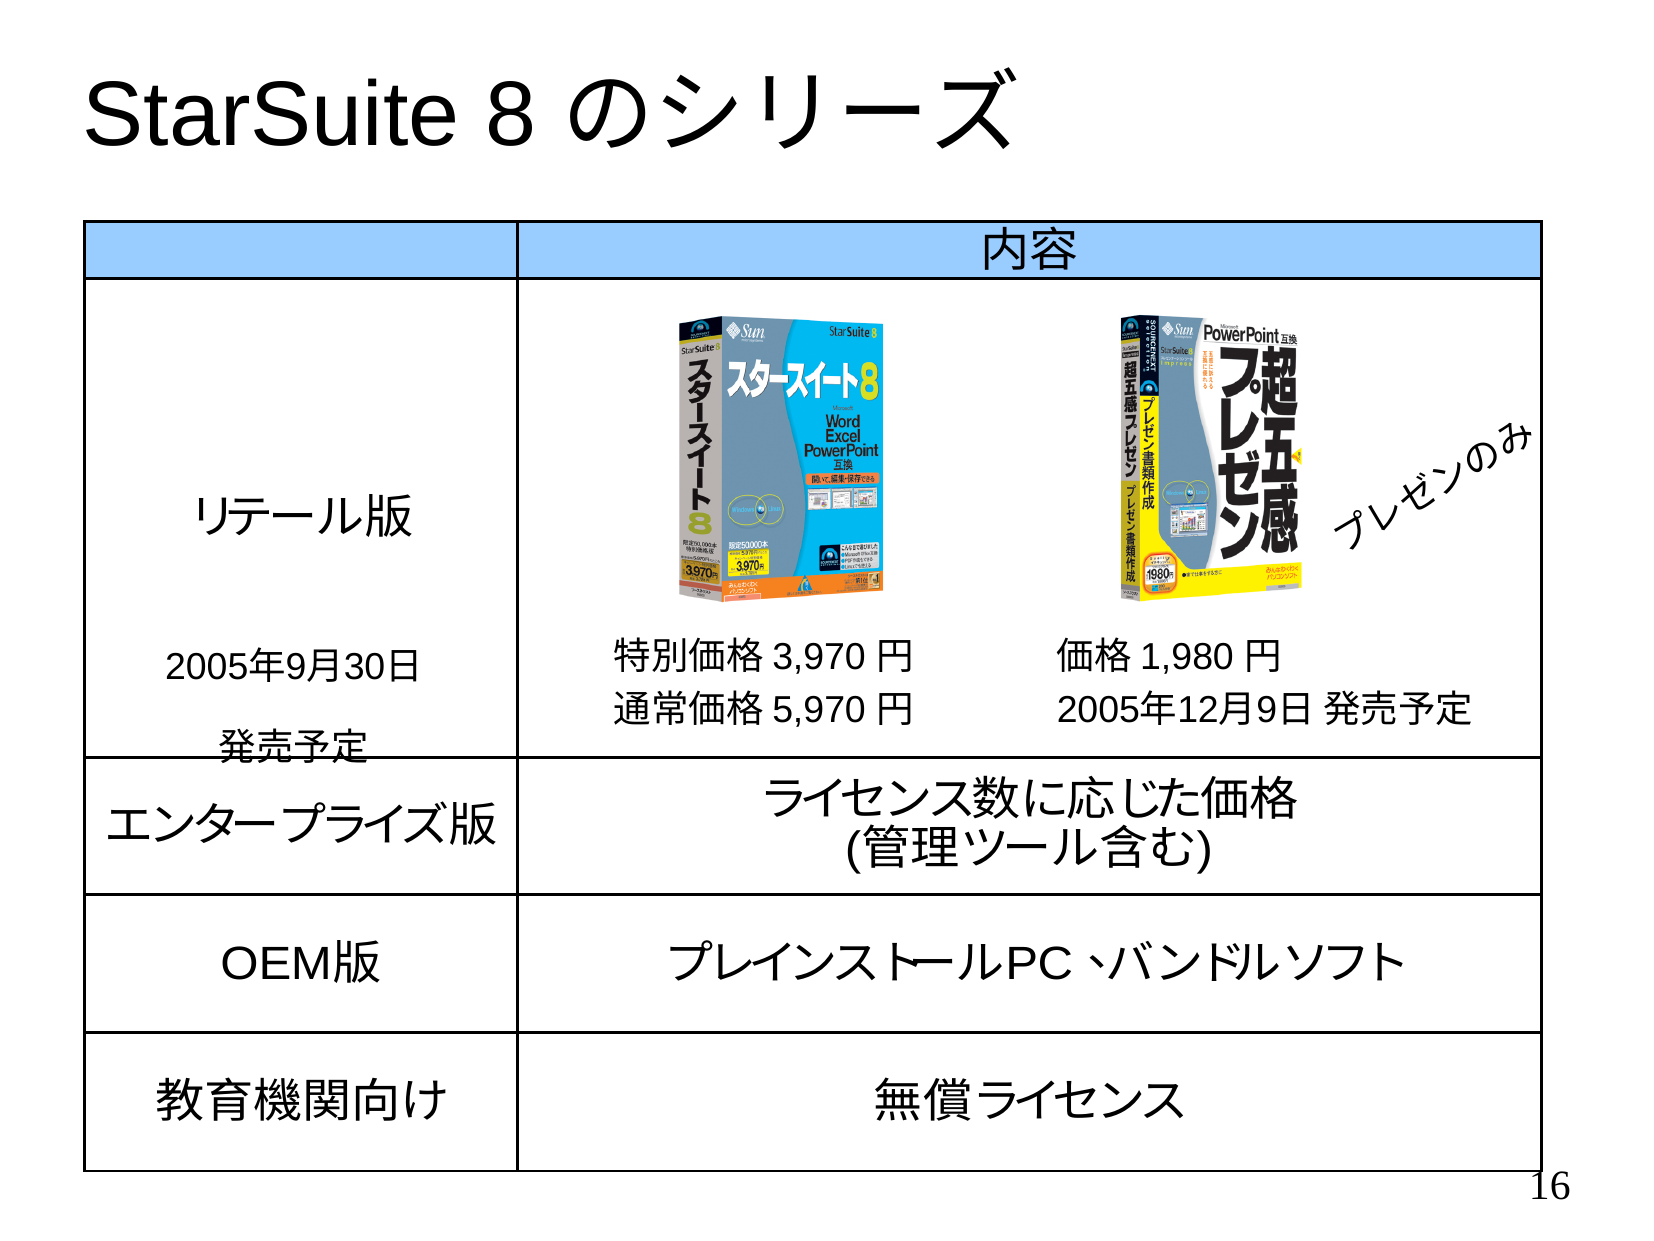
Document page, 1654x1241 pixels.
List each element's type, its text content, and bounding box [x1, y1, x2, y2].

text_box 2005年12月9日 発売予定 [1042, 672, 1491, 729]
text_box 通常価格 5,970 円 [599, 672, 932, 729]
text_box 特別価格 3,970 円 [598, 618, 932, 676]
title StarSuite 8 のシリーズ [82, 0, 1623, 213]
text_box 2005年9月30日 発売予定 [150, 601, 438, 715]
text_box 価格 1,980 円 [1041, 618, 1300, 676]
chart [82, 219, 1543, 1173]
text_box プレゼンのみ [1305, 396, 1538, 564]
